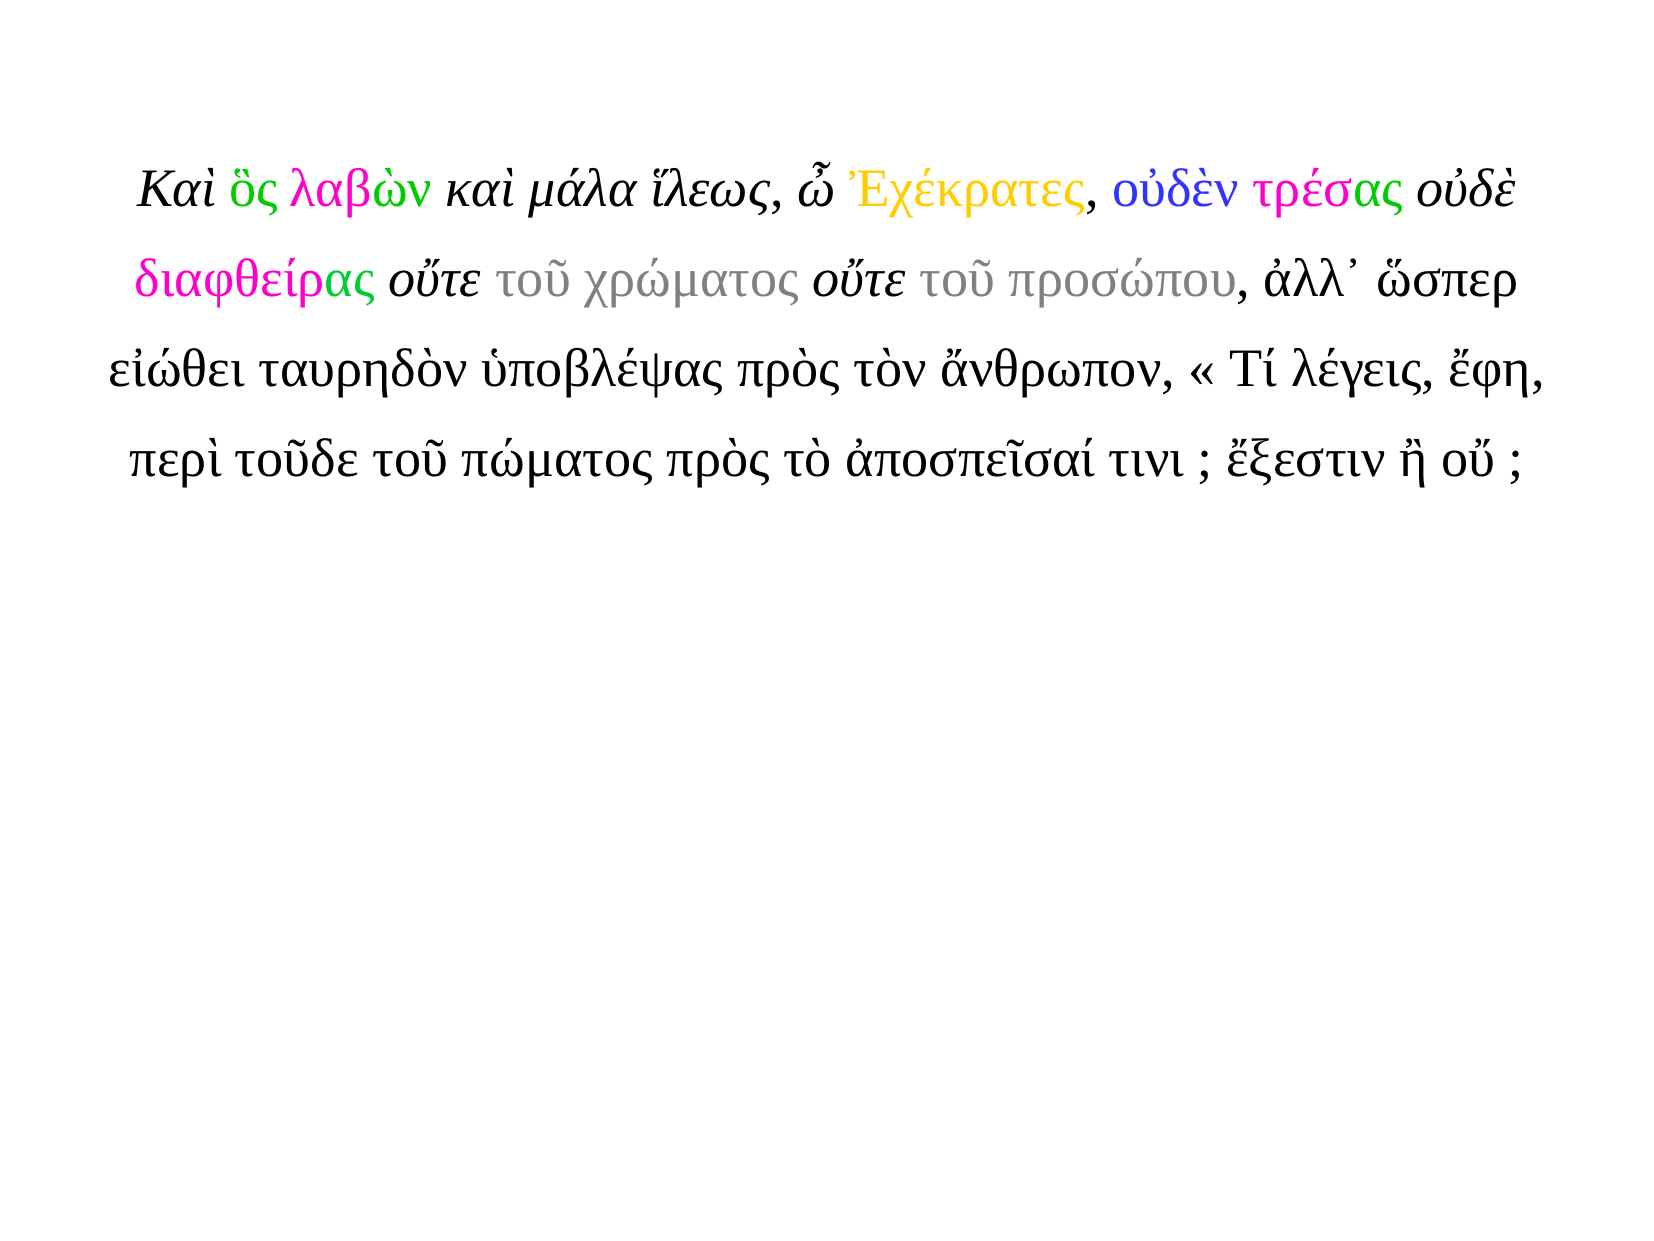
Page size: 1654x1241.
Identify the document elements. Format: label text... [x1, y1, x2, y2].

title Καὶ ὃς λαβὼν καὶ μάλα ἵλεως, ὦ Ἐχέκρατες, οὐδὲν τρέσας οὐδὲ διαφθείρας οὔτε τοῦ χρώματος οὔτε τοῦ προσώπου, ἀλλ᾽ ὥσπερ εἰώθει ταυρηδὸν ὑποβλέψας πρὸς τὸν ἄνθρωπον, « Τί λέγεις, ἔφη, περὶ τοῦδε τοῦ πώματος πρὸς τὸ ἀποσπεῖσαί τινι ; ἔξεστιν ἢ οὔ ; [82, 49, 1571, 567]
